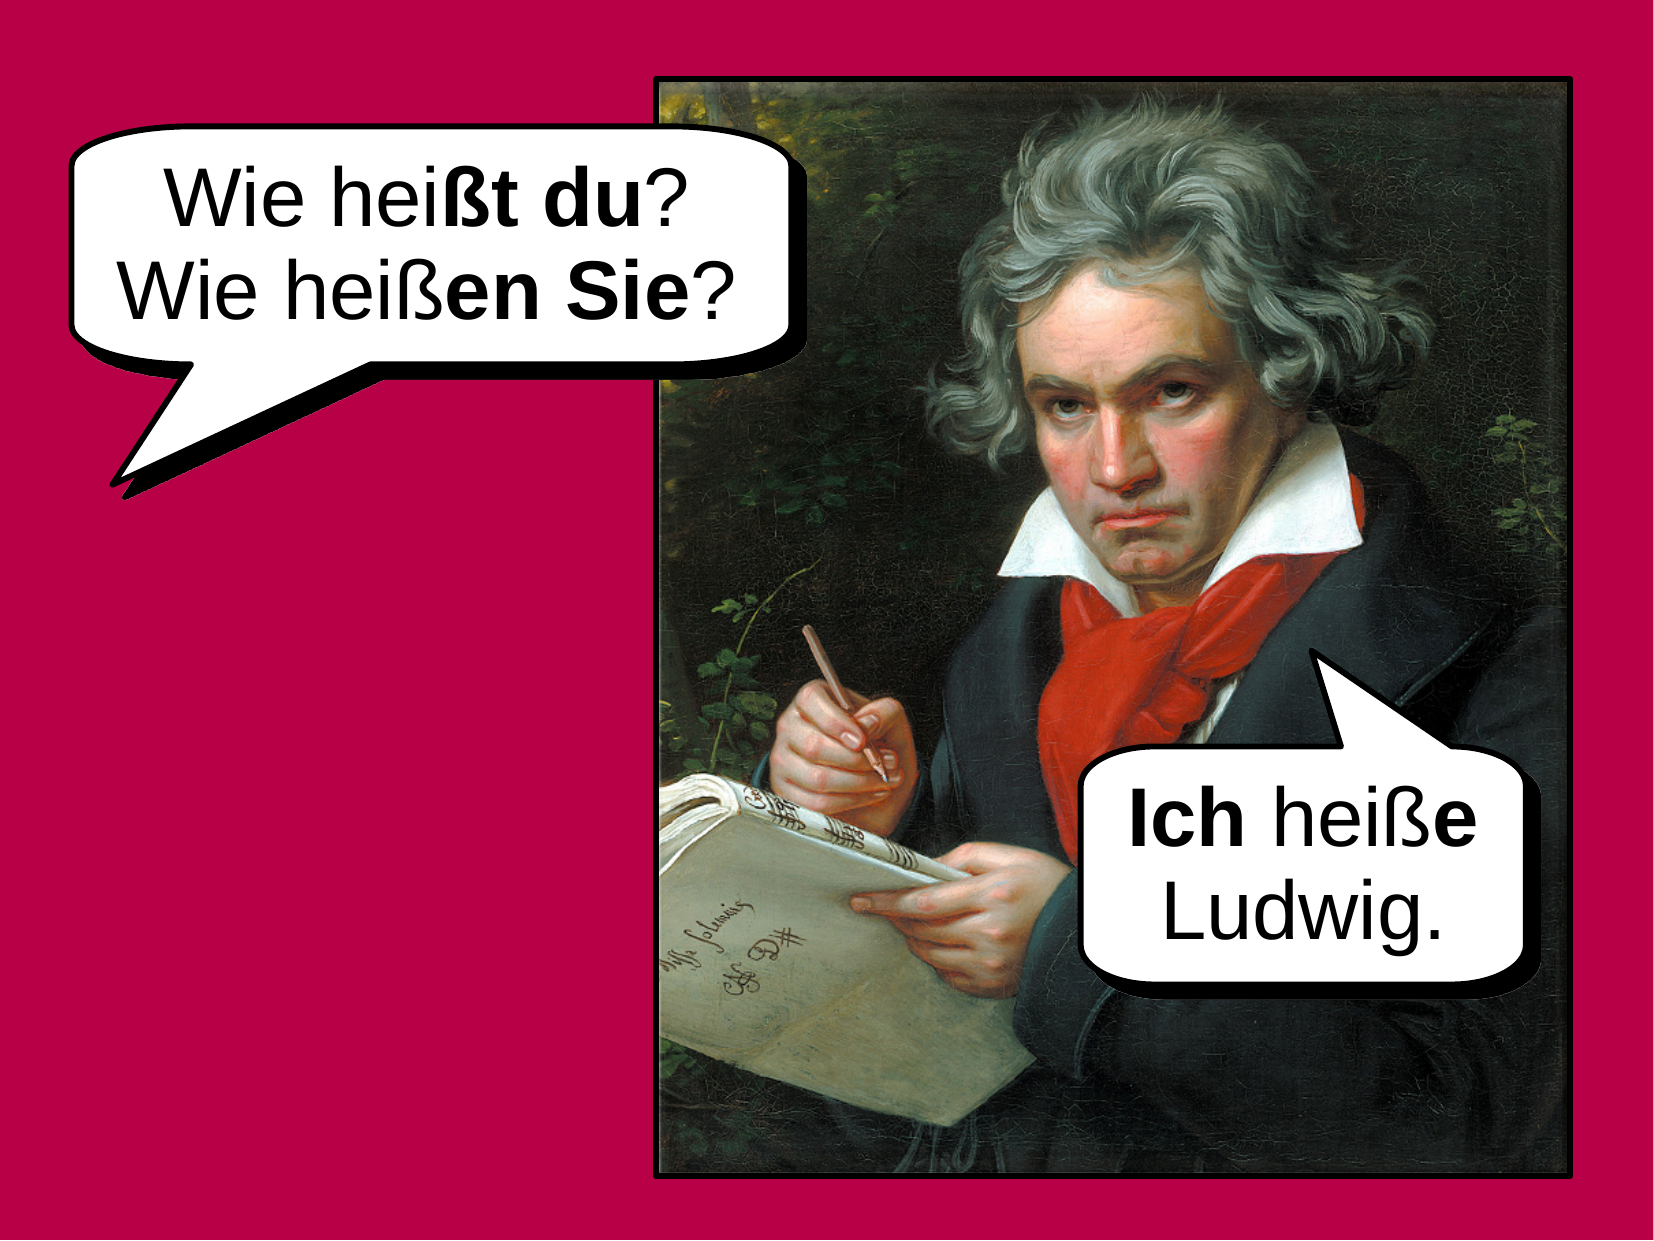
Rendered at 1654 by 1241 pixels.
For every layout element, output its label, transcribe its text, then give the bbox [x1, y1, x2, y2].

picture [659, 82, 1568, 1174]
text_box Wie heißt du? Wie heißen Sie? [20, 144, 833, 354]
text_box Ich heiße Ludwig. [1080, 764, 1526, 974]
text_box [91, 126, 772, 144]
text_box [110, 354, 753, 485]
text_box [1104, 974, 1503, 985]
text_box [1093, 650, 1514, 764]
